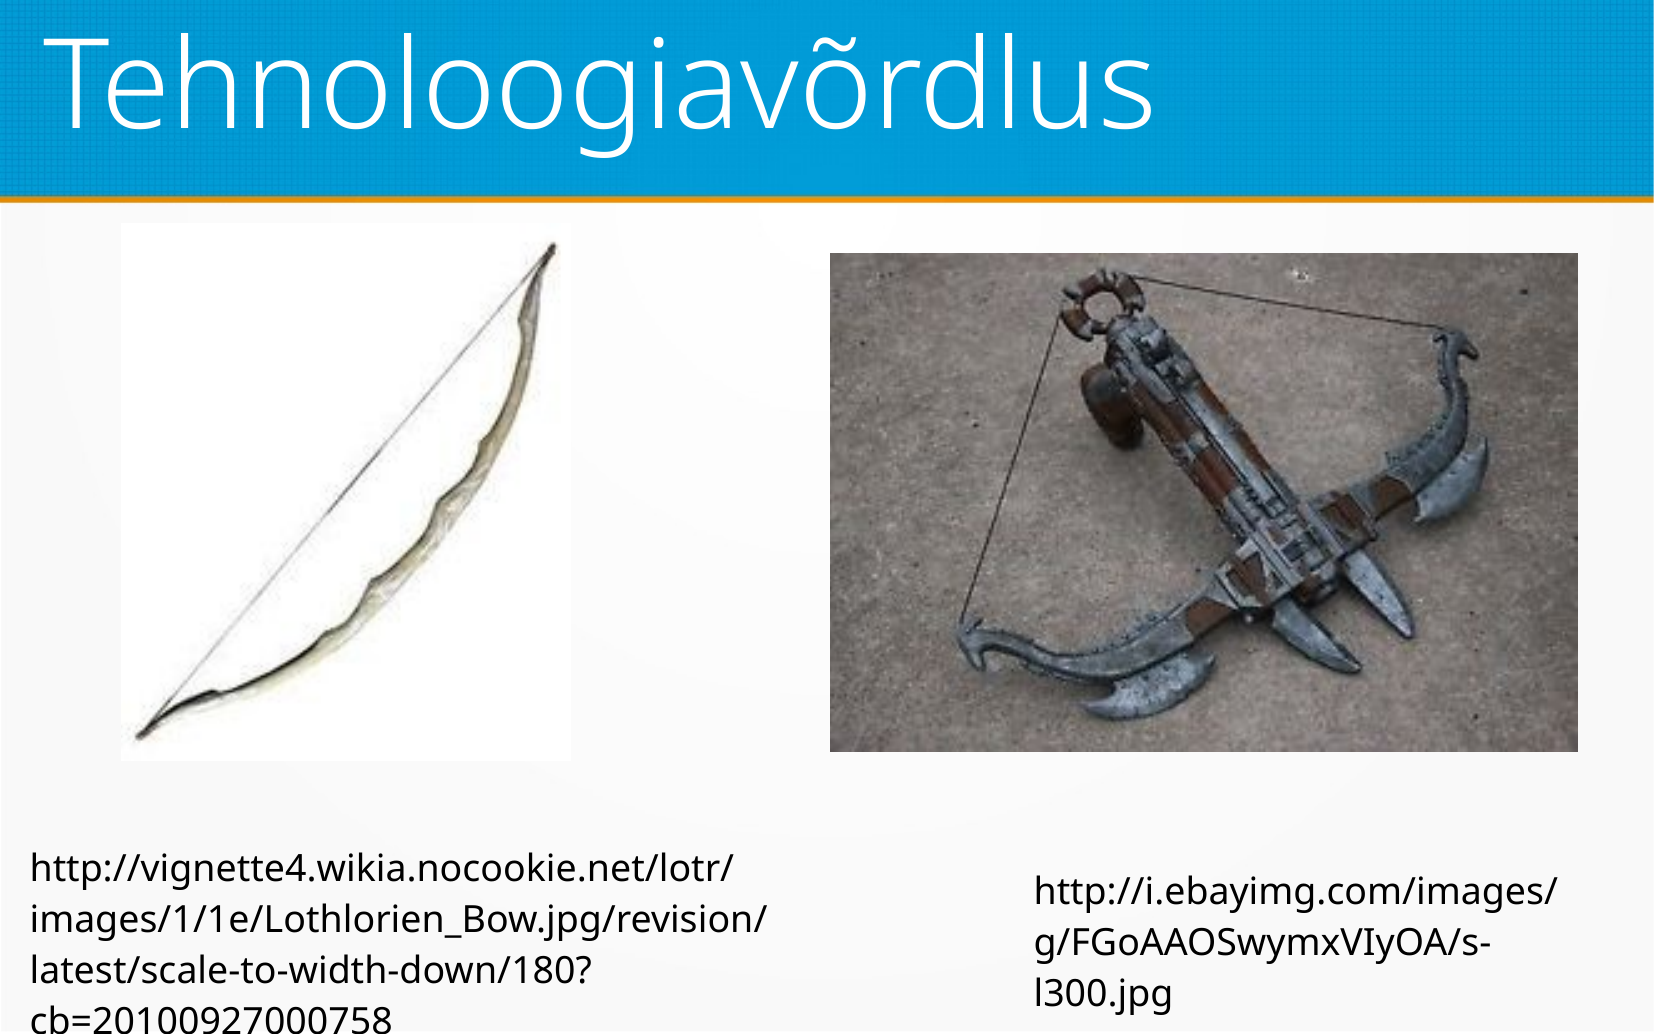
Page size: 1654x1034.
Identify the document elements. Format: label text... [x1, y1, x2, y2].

title Tehnoloogiavõrdlus [43, 0, 1619, 166]
text_box http://i.ebayimg.com/images/g/FGoAAOSwymxVIyOA/s-l300.jpg [1027, 885, 1595, 997]
text_box http://vignette4.wikia.nocookie.net/lotr/images/1/1e/Lothlorien_Bow.jpg/revision/latest/scale-to-width-down/180?cb=20100927000758 [23, 838, 813, 1034]
picture [0, 195, 1654, 1034]
